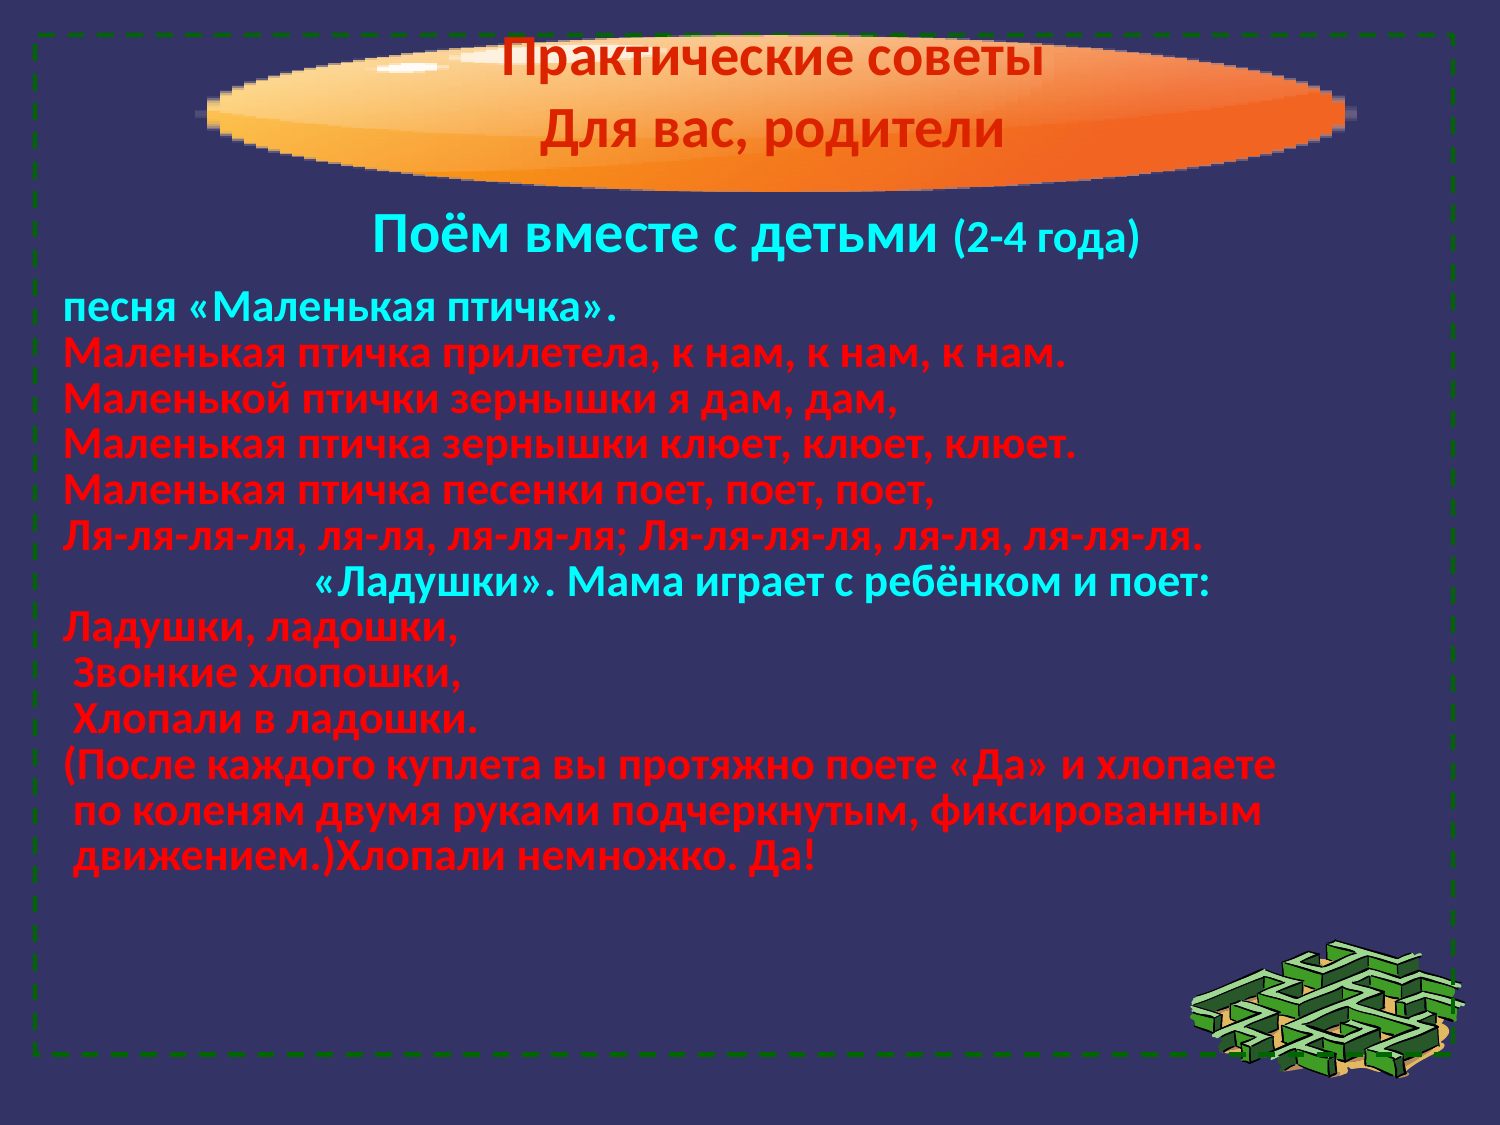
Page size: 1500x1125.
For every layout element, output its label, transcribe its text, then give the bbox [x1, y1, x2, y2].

picture [87, 24, 375, 201]
picture [1173, 24, 1466, 201]
text_box Практические советы Для вас, родители [375, 24, 1173, 231]
text_box Поём вместе с детьми (2-4 года) песня «Маленькая птичка». Маленькая птичка прилетела, к нам, к нам, к нам. Маленькой птички зернышки я дам, дам, Маленькая птичка зернышки клюет, клюет, клюет. Маленькая птичка песенки поет, поет, поет, Ля-ля-ля-ля, ля-ля, ля-ля-ля; Ля-ля-ля-ля, ля-ля, ля-ля-ля. «Ладушки». Мама играет с ребёнком и поет: Ладушки, ладошки, Звонкие хлопошки, Хлопали в ладошки. (После каждого куплета вы протяжно поете «Да» и хлопаете по коленям двумя руками подчеркнутым, фиксированным движением.)Хлопали немножко. Да! [47, 200, 1466, 1125]
